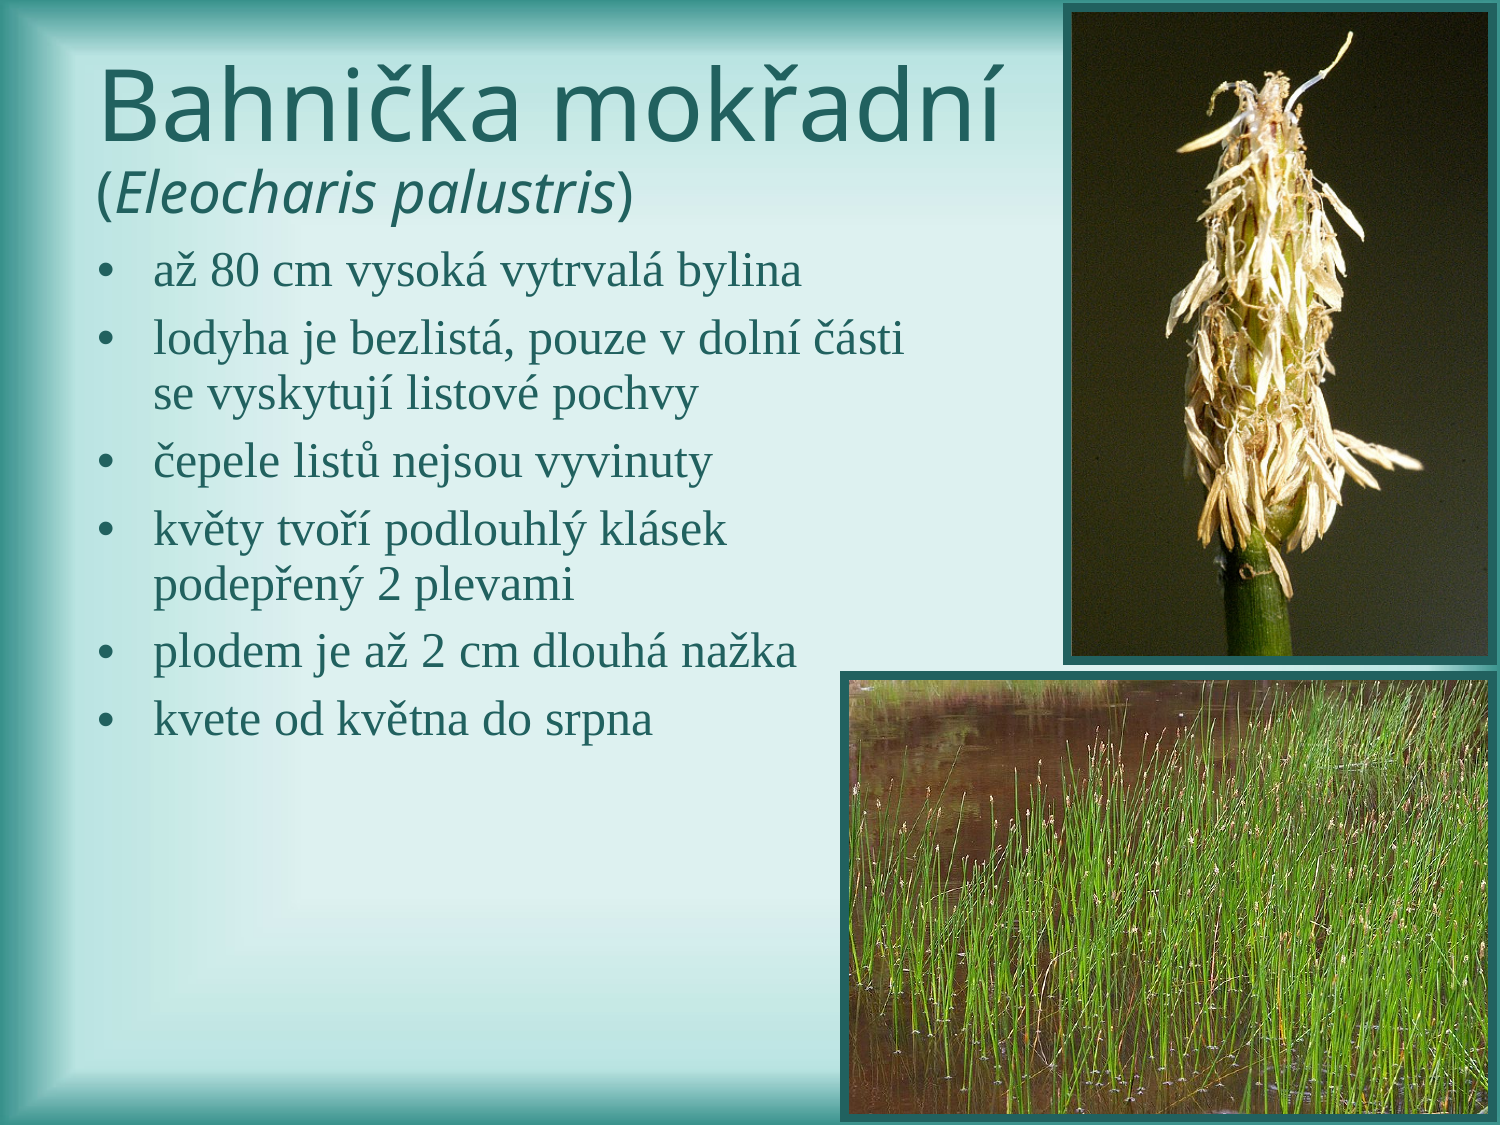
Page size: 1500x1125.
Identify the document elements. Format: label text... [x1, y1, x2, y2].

text_box Bahnička mokřadní (Eleocharis palustris) [81, 46, 1063, 235]
picture [0, 0, 1500, 1125]
list až 80 cm vysoká vytrvalá bylina lodyha je bezlistá, pouze v dolní části se vyskytují listové pochvy čepele listů nejsou vyvinuty květy tvoří podlouhlý klásek podepřený 2 plevami plodem je až 2 cm dlouhá nažka kvete od května do srpna [82, 234, 938, 1044]
